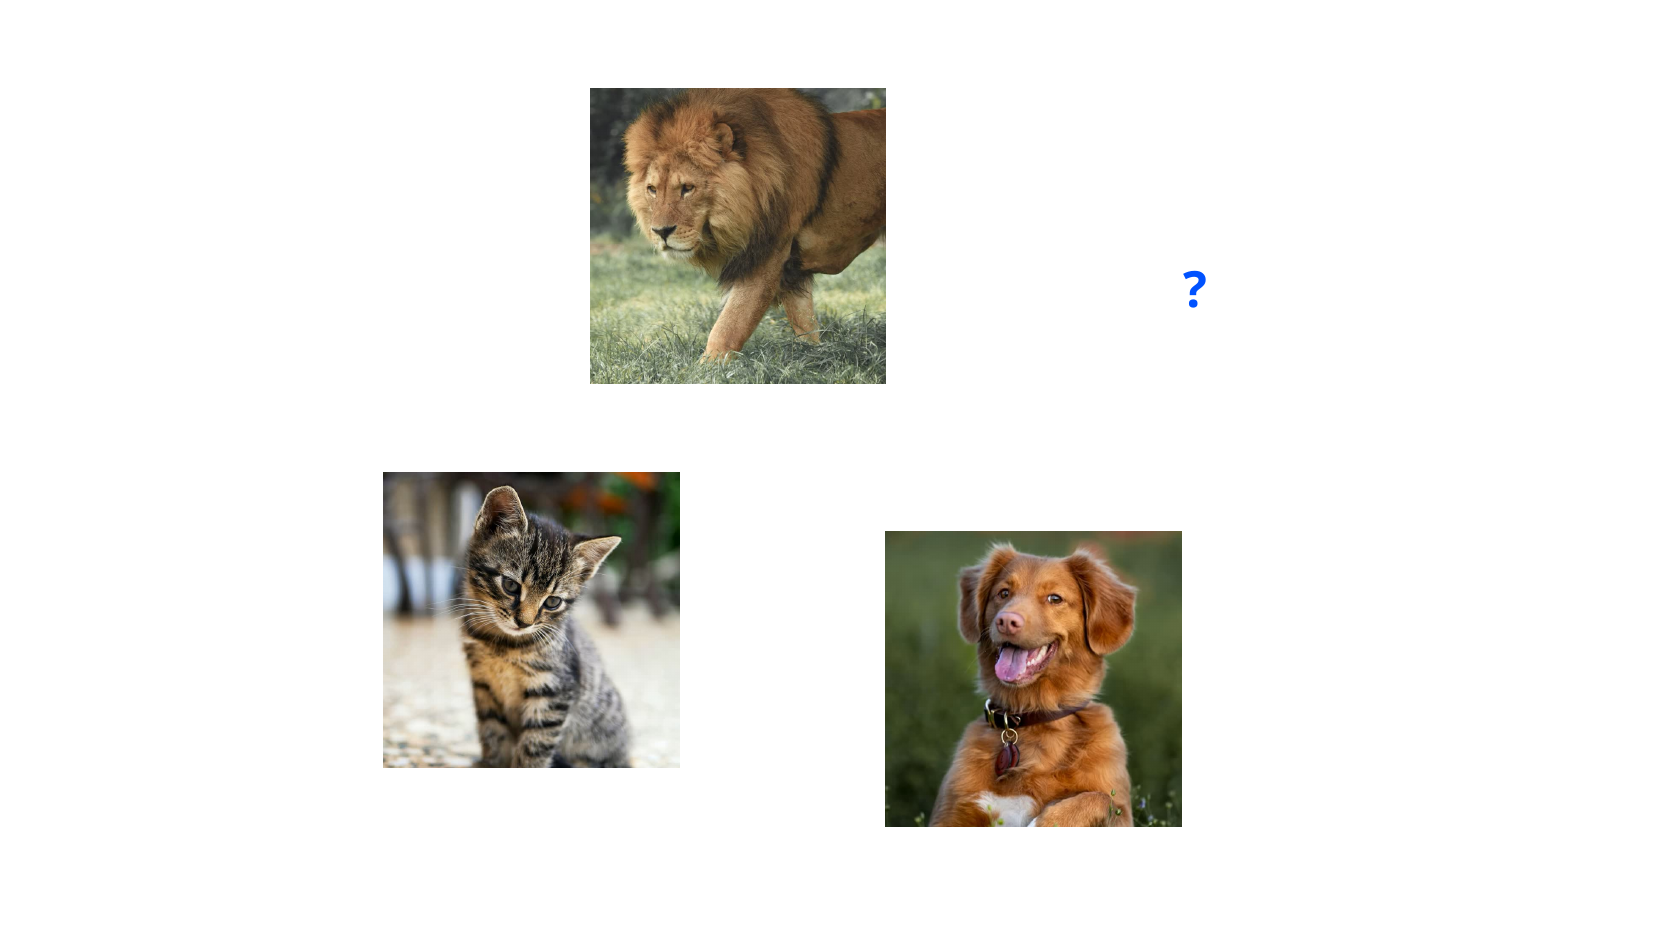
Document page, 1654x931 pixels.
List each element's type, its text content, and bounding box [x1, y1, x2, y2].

picture [590, 88, 886, 384]
picture [885, 531, 1182, 827]
text_box ? [1107, 243, 1285, 333]
picture [383, 472, 680, 768]
